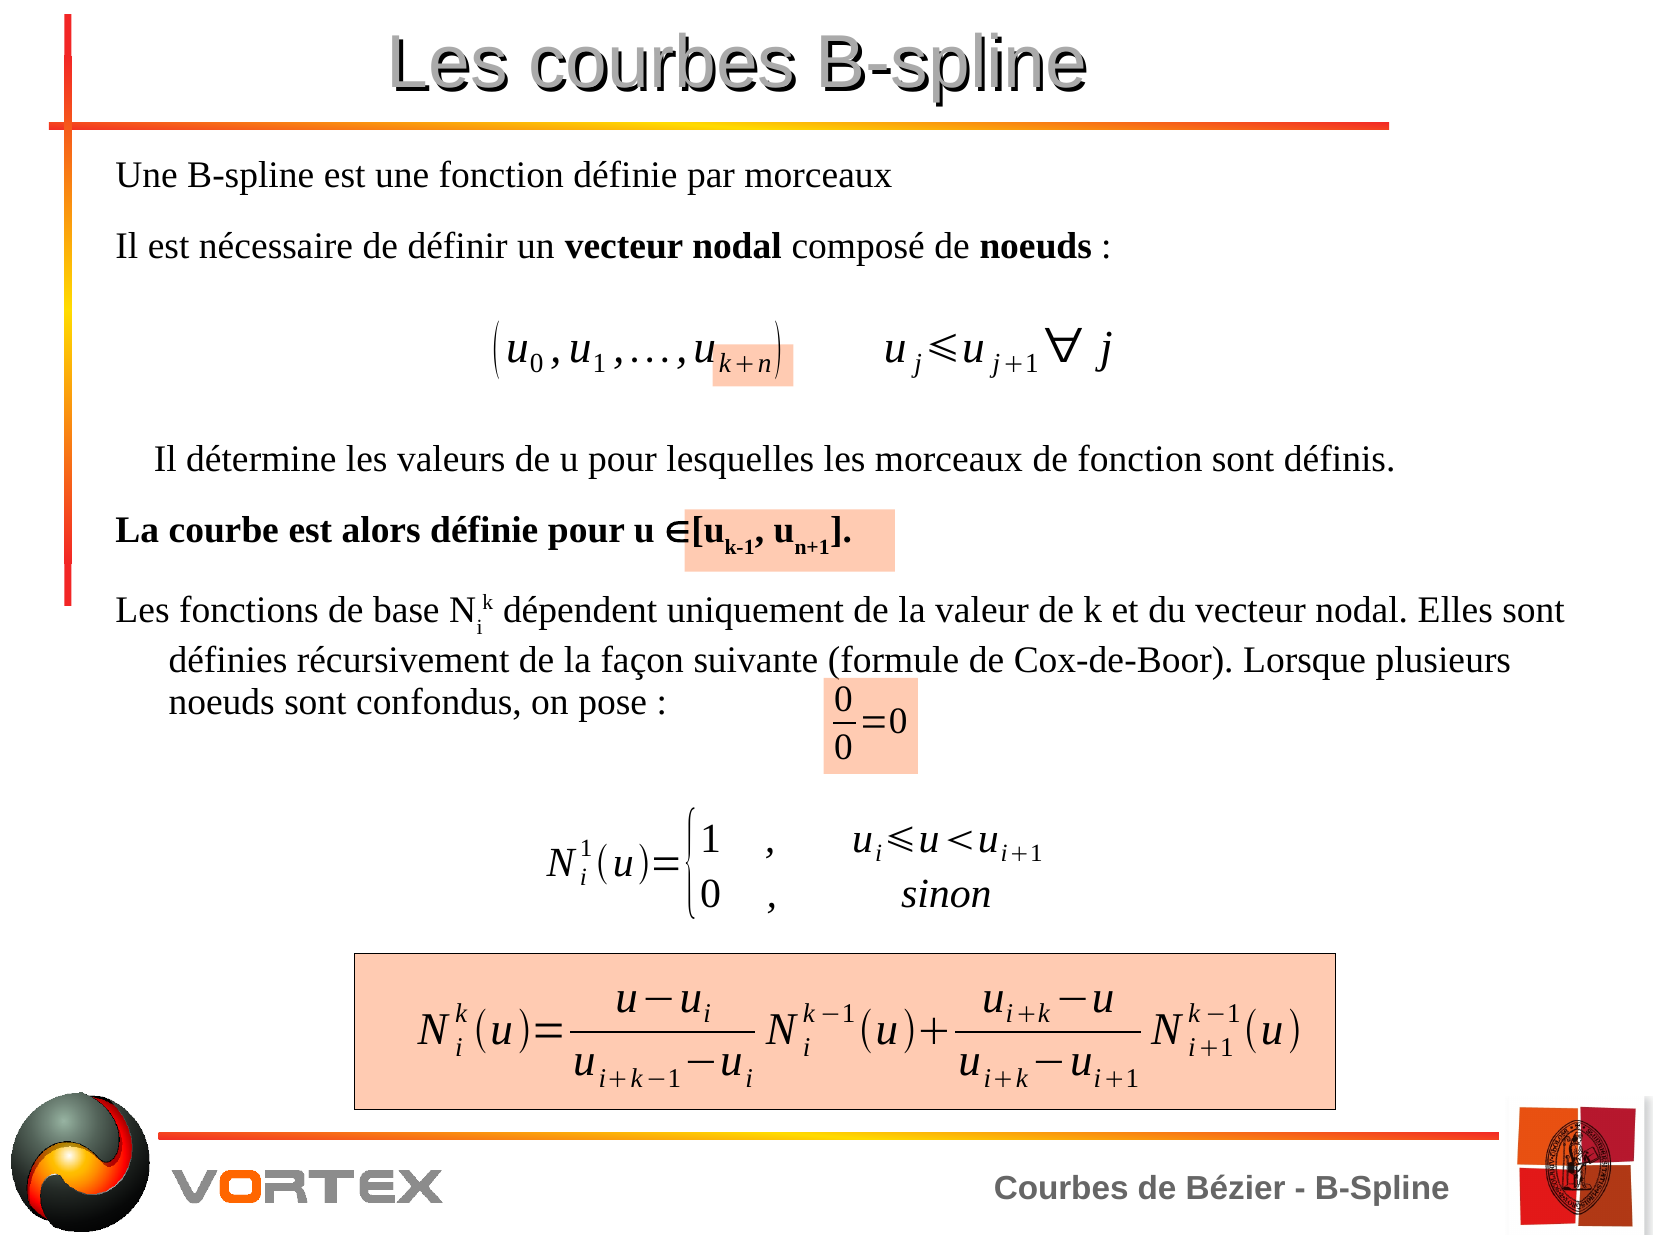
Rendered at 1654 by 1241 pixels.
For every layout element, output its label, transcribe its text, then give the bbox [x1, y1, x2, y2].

chart [824, 678, 915, 767]
chart [536, 806, 1049, 922]
text_box [823, 677, 918, 774]
list Une B-spline est une fonction définie par morceaux Il est nécessaire de définir un vecteur nodal composé de noeuds : Il détermine les valeurs de u pour lesquelles les morceaux de fonction sont définis. La courbe est alors définie pour u [uk-1, un+1]. Les fonctions de base Nik dépendent uniquement de la valeur de k et du vecteur nodal. Elles sont définies récursivement de la façon suivante (formule de Cox-de-Boor). Lorsque plusieurs noeuds sont confondus, on pose : [97, 153, 1571, 1109]
chart [407, 971, 1309, 1093]
title Les courbes B-spline [82, 4, 1392, 120]
chart [485, 317, 1119, 382]
picture [1505, 1096, 1653, 1235]
picture [11, 1092, 443, 1232]
